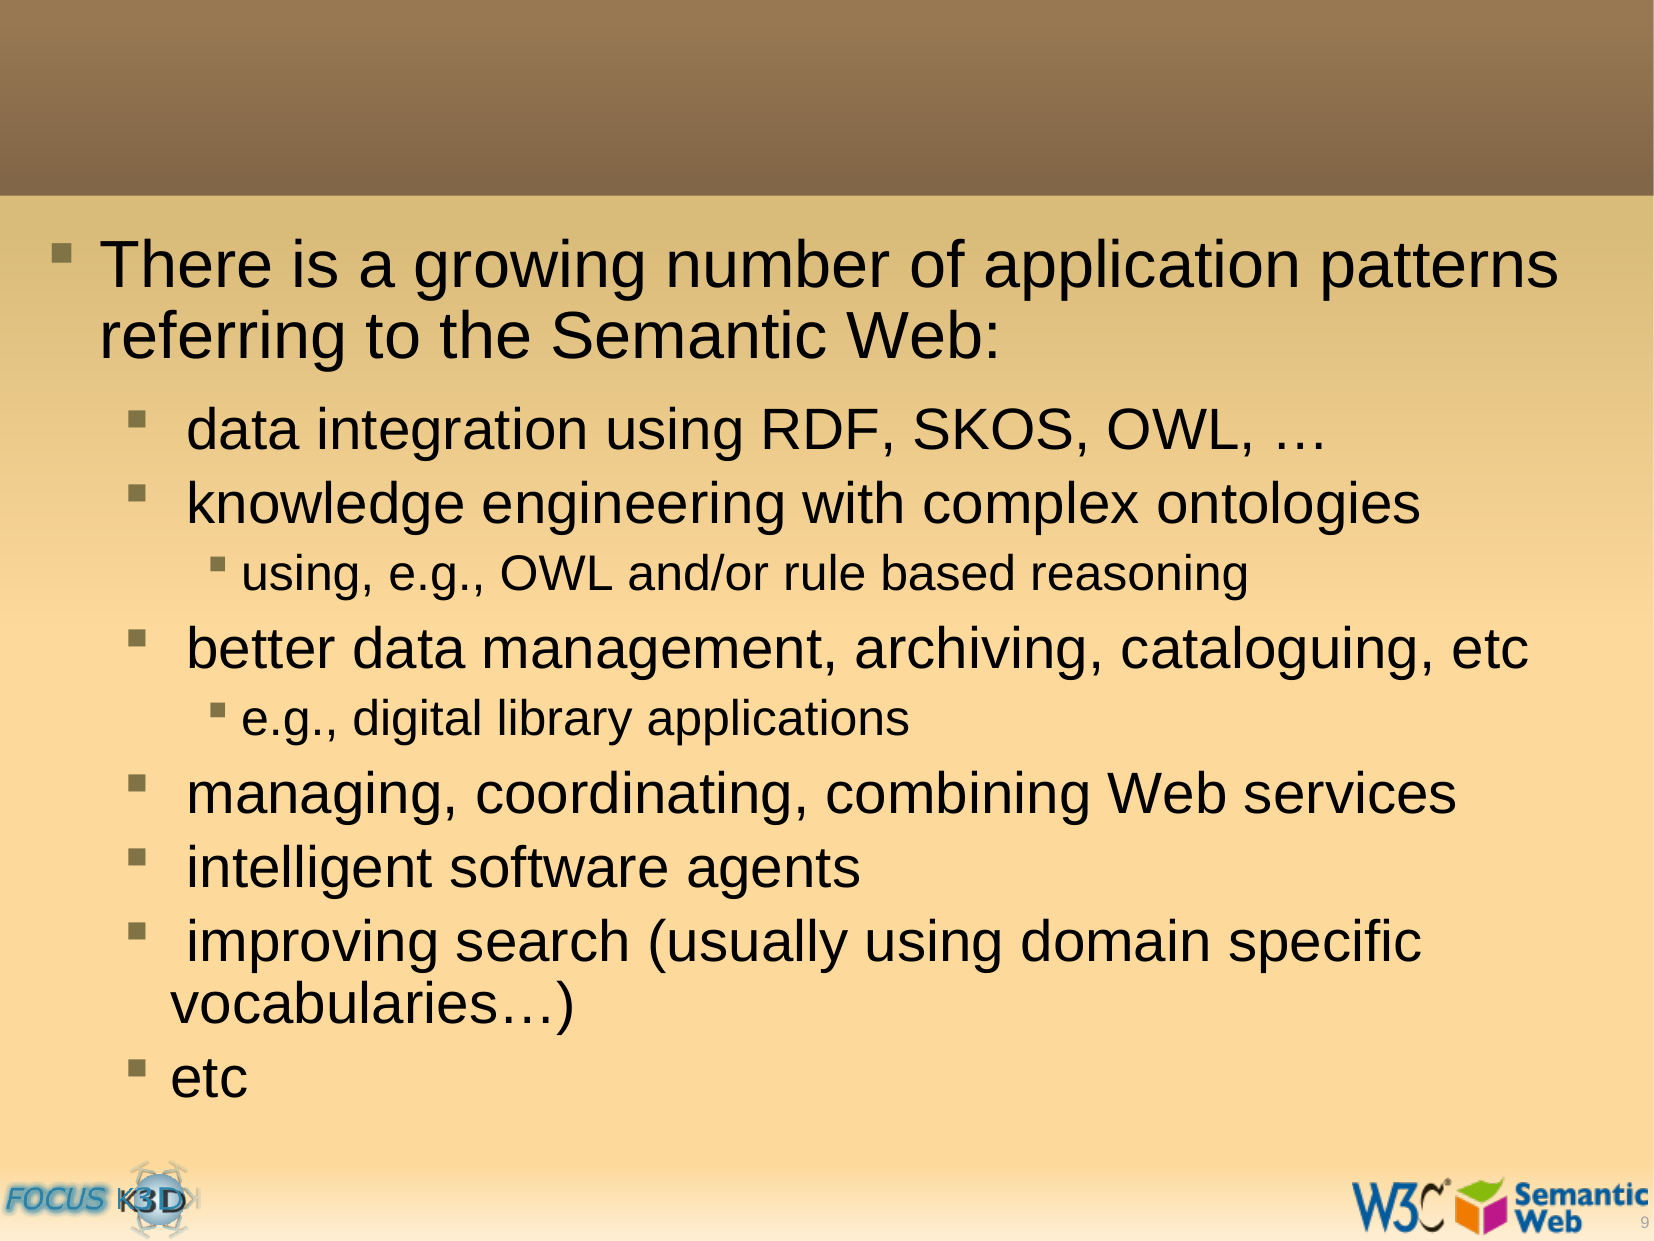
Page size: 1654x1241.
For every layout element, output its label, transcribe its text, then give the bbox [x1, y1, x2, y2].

picture [0, 0, 1654, 1241]
list There is a growing number of application patterns referring to the Semantic Web: data integration using RDF, SKOS, OWL, … knowledge engineering with complex ontologies using, e.g., OWL and/or rule based reasoning better data management, archiving, cataloguing, etc e.g., digital library applications managing, coordinating, combining Web services intelligent software agents improving search (usually using domain specific vocabularies…) etc [29, 218, 1624, 1190]
